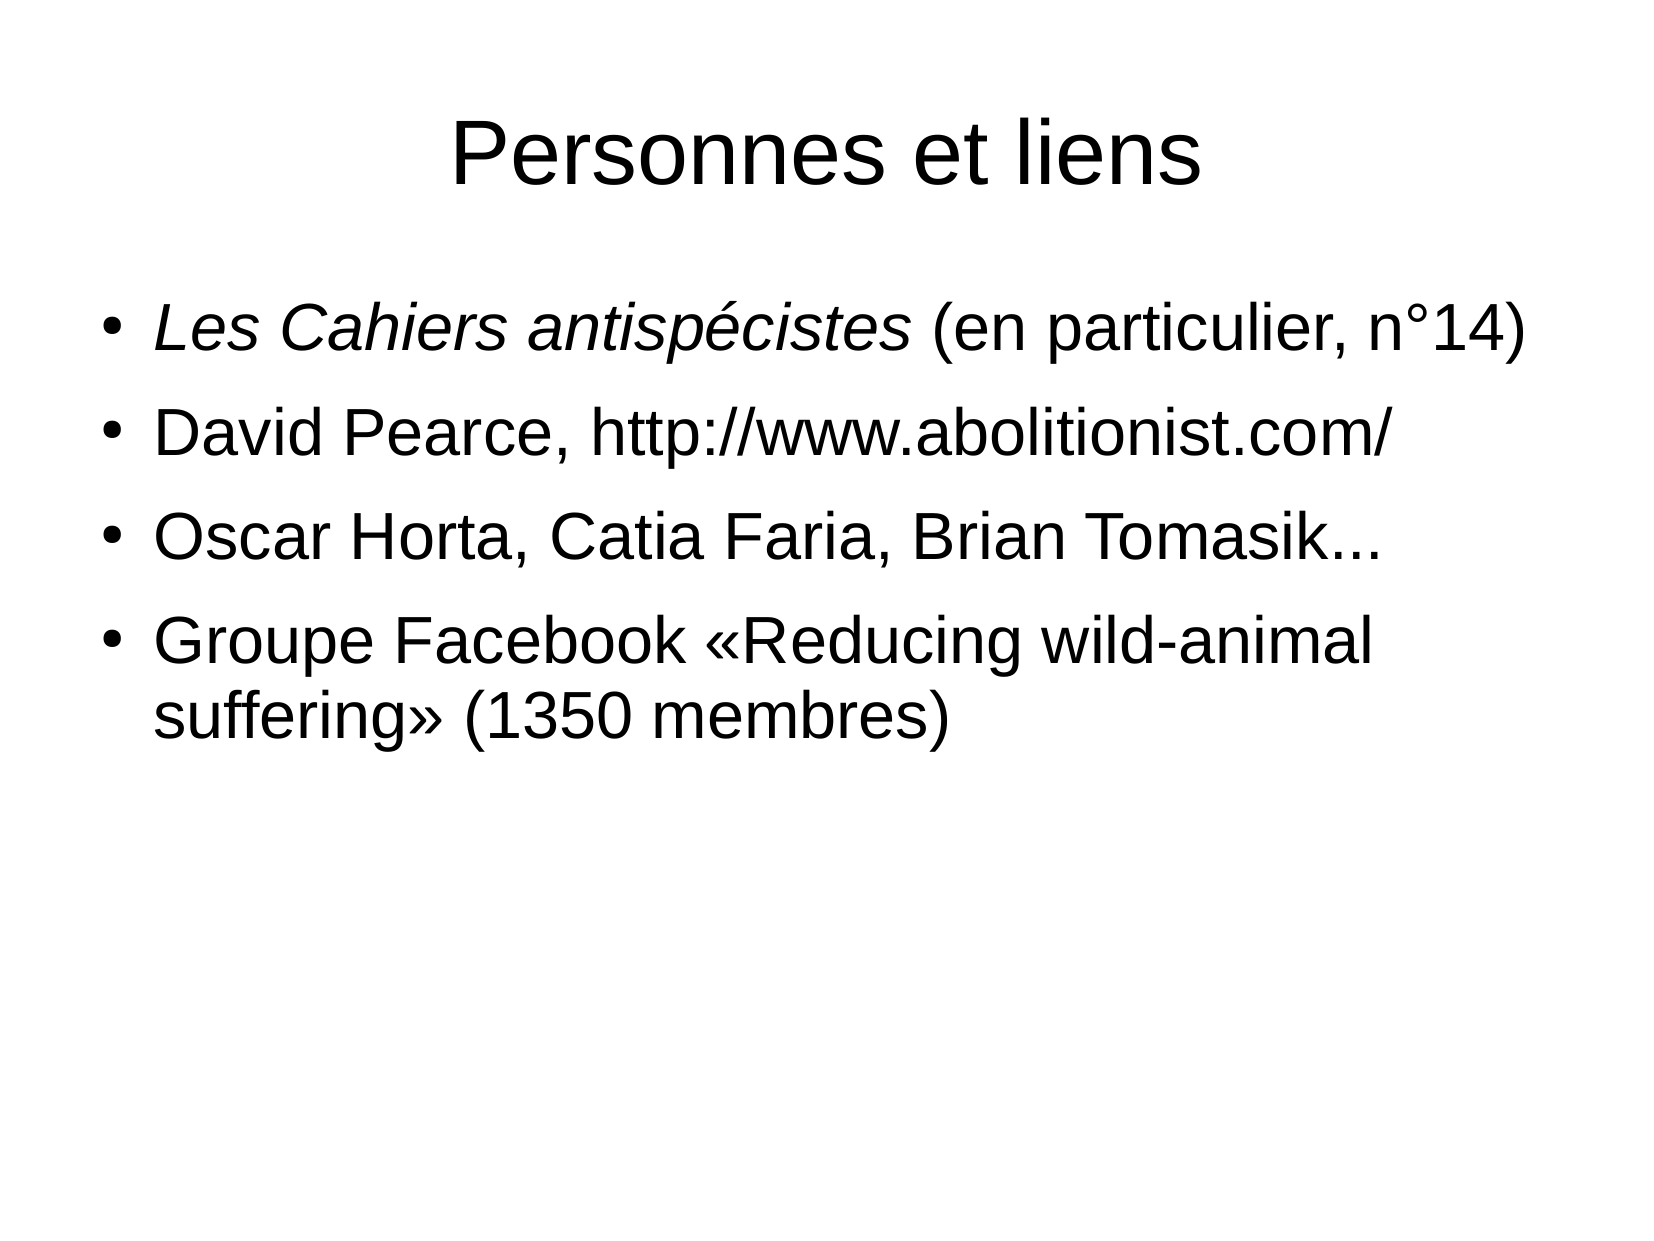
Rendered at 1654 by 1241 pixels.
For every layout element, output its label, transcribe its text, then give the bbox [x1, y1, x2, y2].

list Les Cahiers antispécistes (en particulier, n°14) David Pearce, http://www.abolitionist.com/ Oscar Horta, Catia Faria, Brian Tomasik... Groupe Facebook «Reducing wild-animal suffering» (1350 membres) [82, 290, 1538, 1010]
title Personnes et liens [82, 49, 1571, 257]
